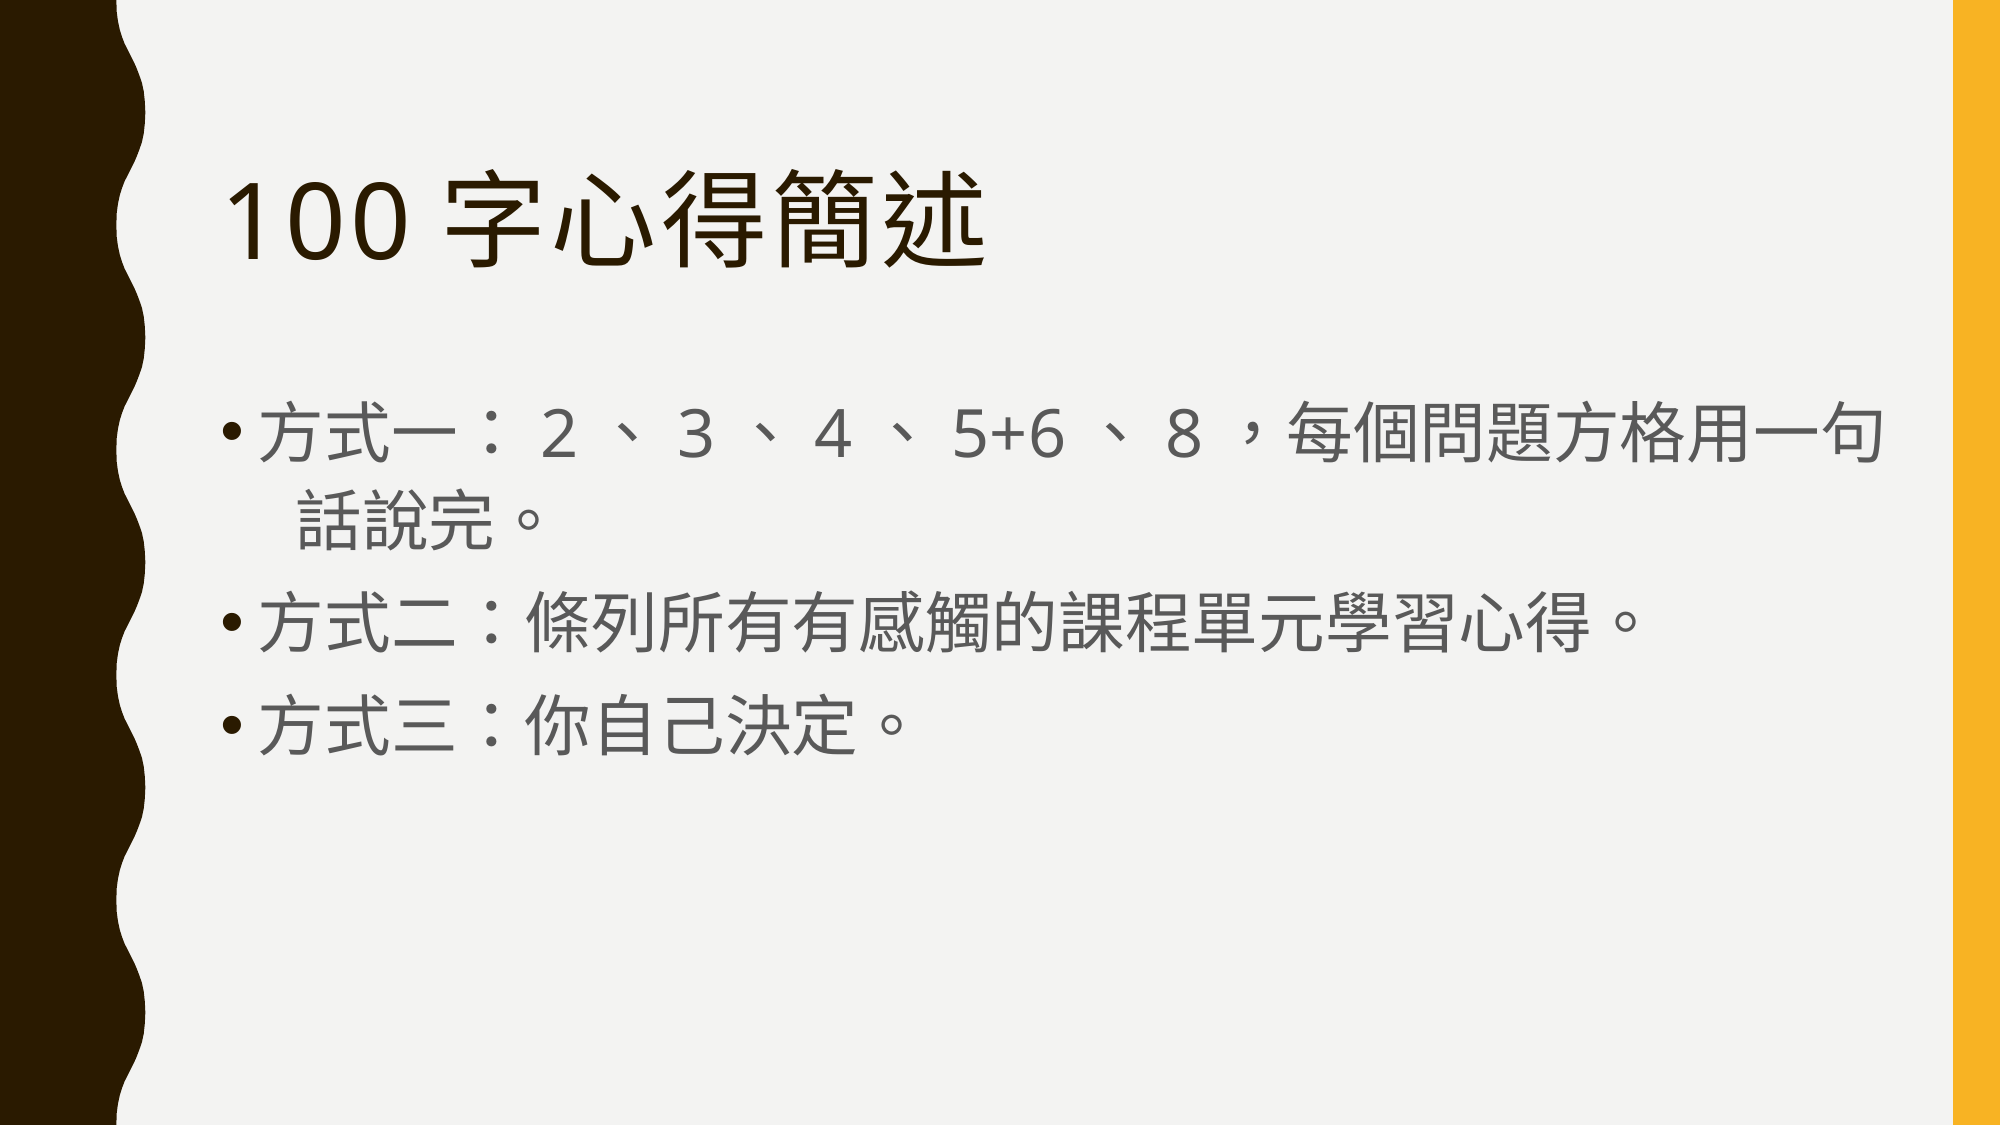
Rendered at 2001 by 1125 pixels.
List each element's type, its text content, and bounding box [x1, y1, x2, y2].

list 方式一：2、3、4、5+6、8，每個問題方格用一句話說完。 方式二：條列所有有感觸的課程單元學習心得。 方式三：你自己決定。 [205, 375, 1933, 965]
title 100字心得簡述 [205, 160, 1876, 308]
